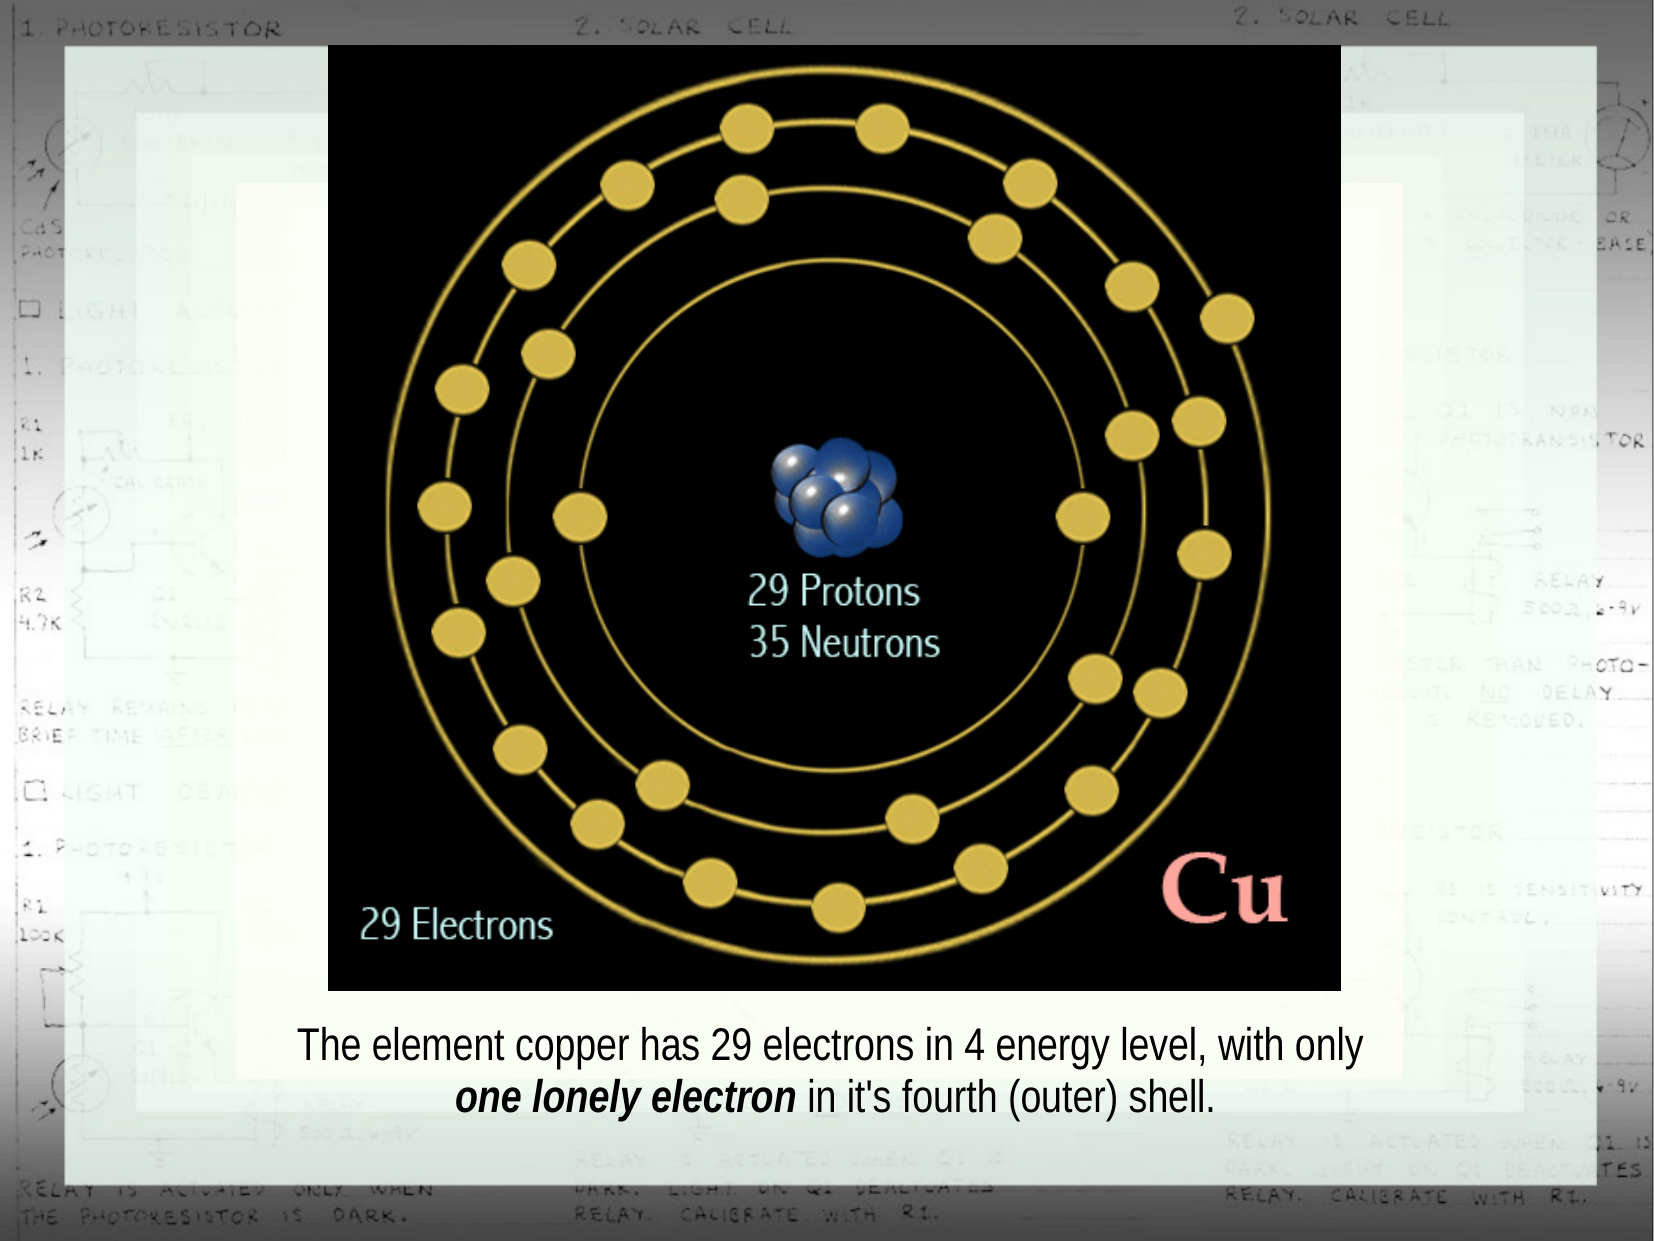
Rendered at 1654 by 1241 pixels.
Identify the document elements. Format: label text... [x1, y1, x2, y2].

picture [0, 0, 1654, 1241]
title The element copper has 29 electrons in 4 energy level, with only one lonely electron in it's fourth (outer) shell. [93, 1003, 1579, 1137]
